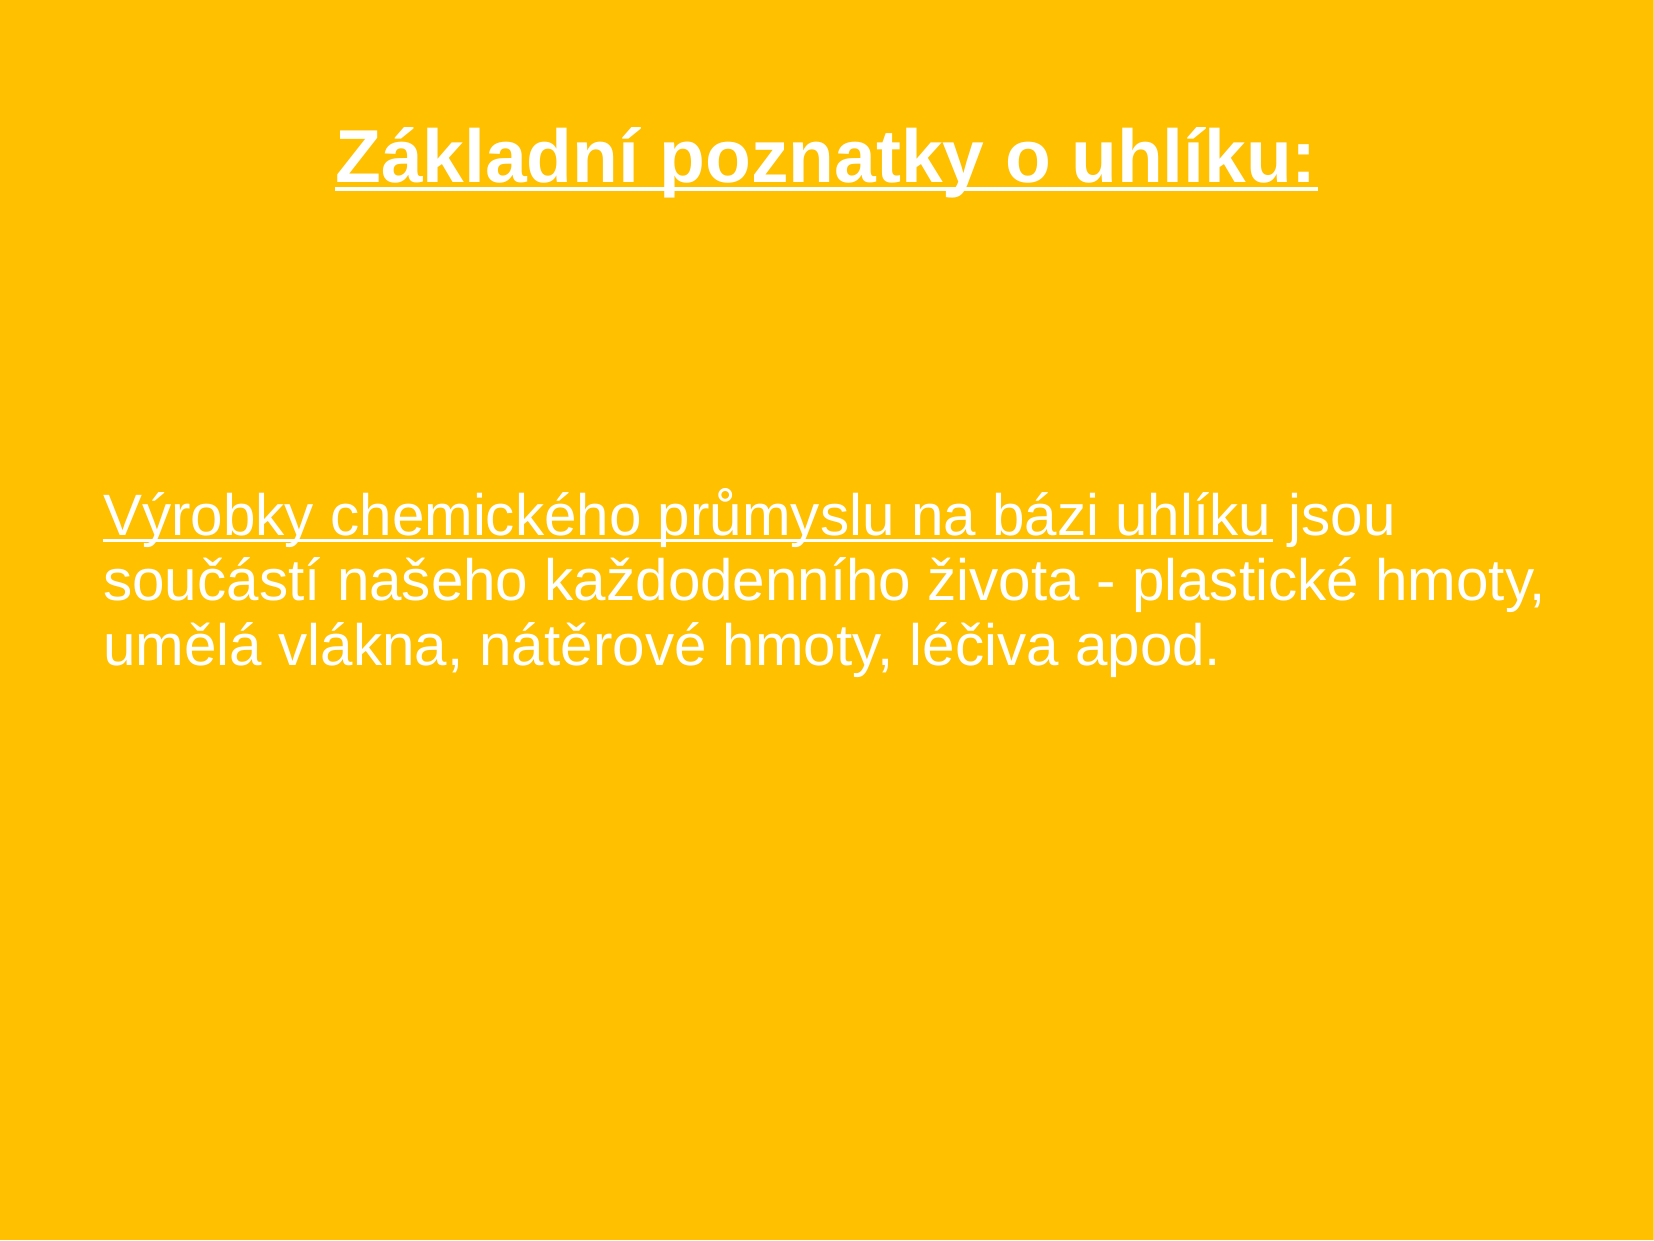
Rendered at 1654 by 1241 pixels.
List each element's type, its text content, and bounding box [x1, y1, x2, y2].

text_box Výrobky chemického průmyslu na bázi uhlíku jsou součástí našeho každodenního života - plastické hmoty, umělá vlákna, nátěrové hmoty, léčiva apod. [88, 252, 1594, 797]
title Základní poznatky o uhlíku: [82, 49, 1571, 257]
